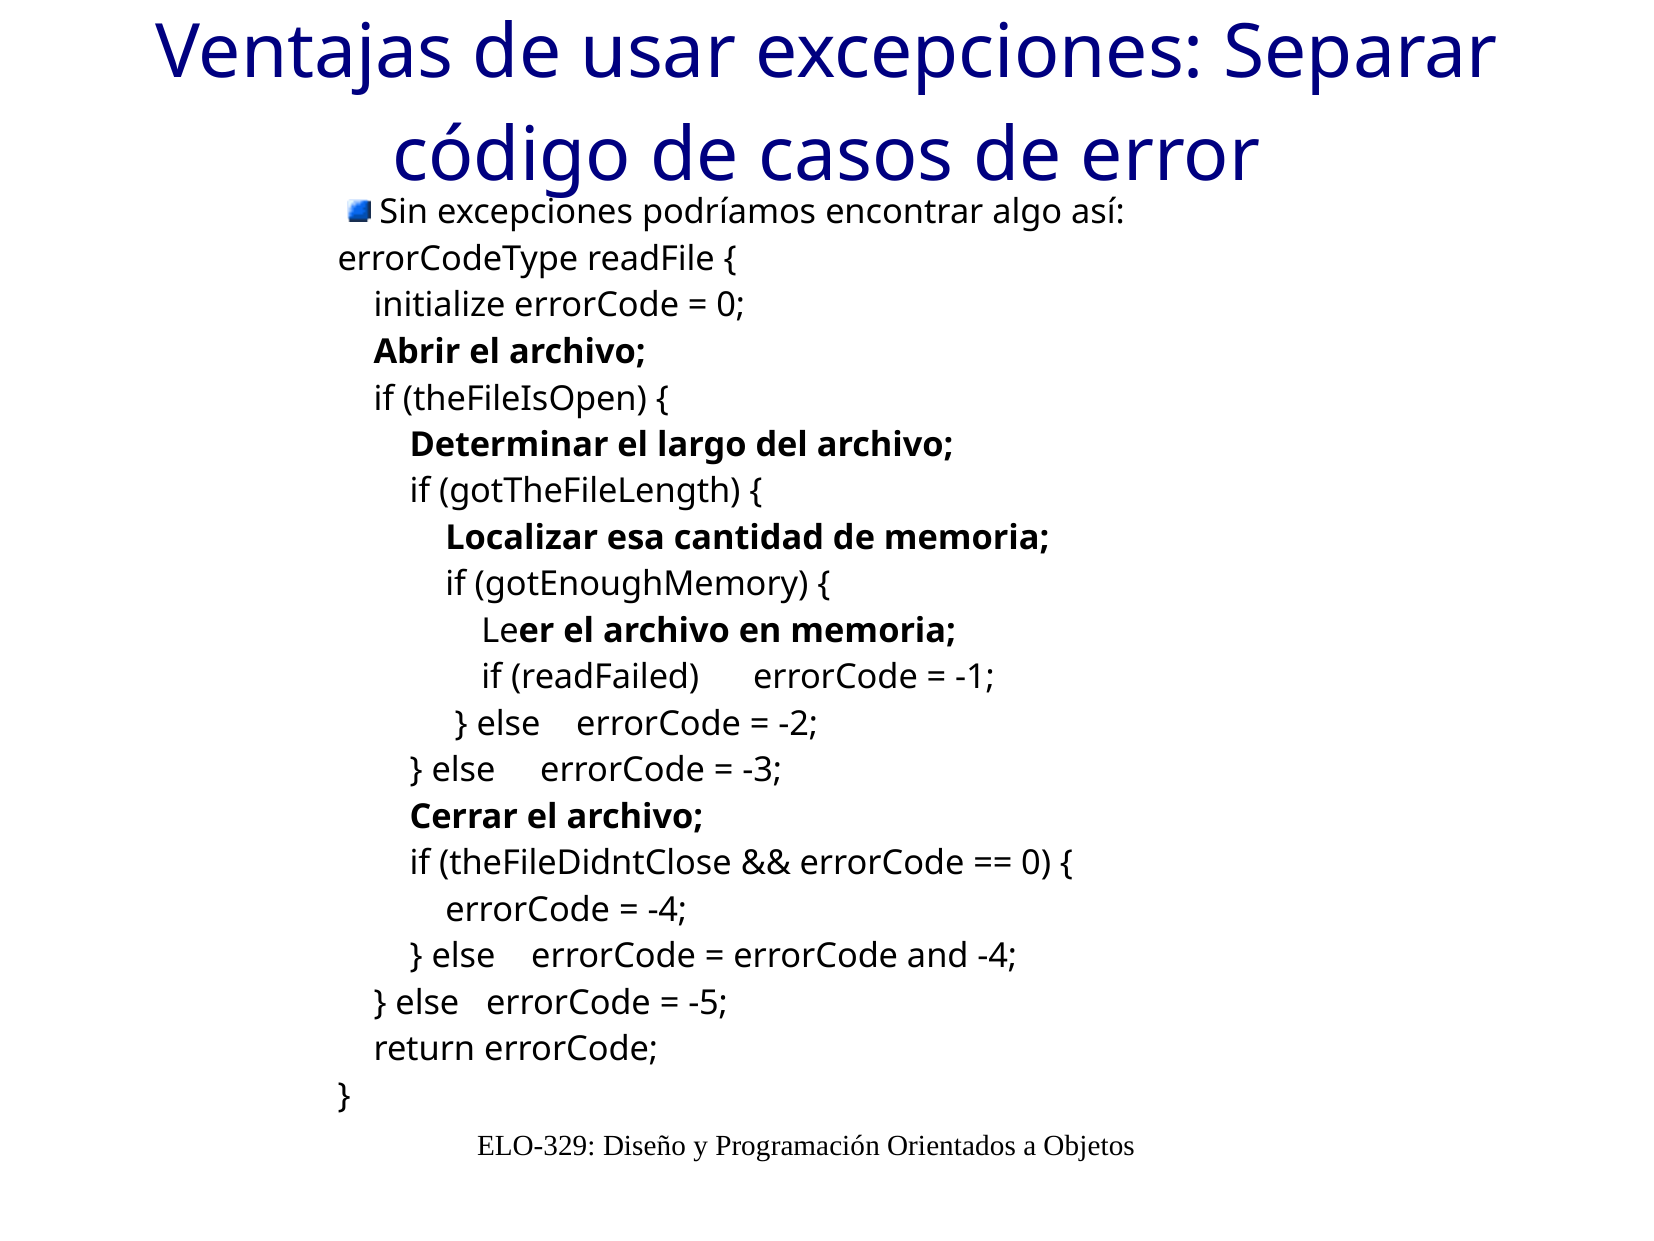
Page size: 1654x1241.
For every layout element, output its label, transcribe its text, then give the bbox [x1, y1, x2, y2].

title Ventajas de usar excepciones: Separar código de casos de error [82, 17, 1571, 183]
list Sin excepciones podríamos encontrar algo así: errorCodeType readFile { initialize errorCode = 0; Abrir el archivo; if (theFileIsOpen) { Determinar el largo del archivo; if (gotTheFileLength) { Localizar esa cantidad de memoria; if (gotEnoughMemory) { Leer el archivo en memoria; if (readFailed) errorCode = -1; } else errorCode = -2; } else errorCode = -3; Cerrar el archivo; if (theFileDidntClose && errorCode == 0) { errorCode = -4; } else errorCode = errorCode and -4; } else errorCode = -5; return errorCode; } [337, 187, 1571, 1126]
